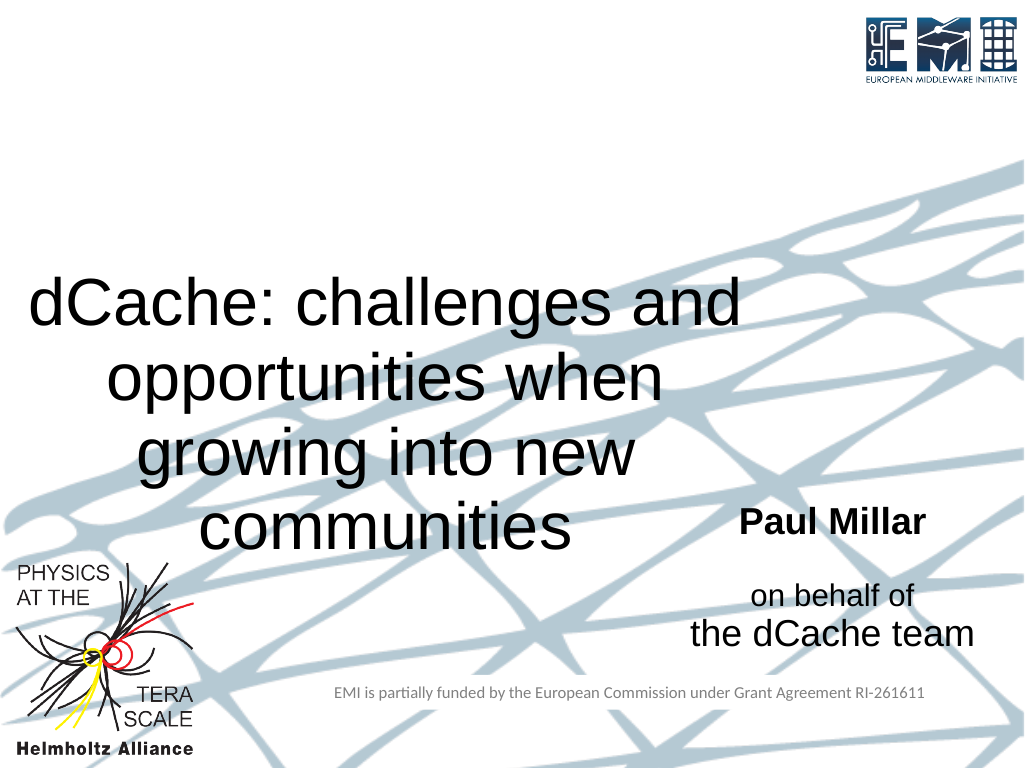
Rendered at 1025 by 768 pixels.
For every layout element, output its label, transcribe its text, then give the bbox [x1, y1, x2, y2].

subtitle dCache: challenges and opportunities when growing into new communities [0, 150, 772, 680]
picture [0, 159, 1025, 768]
picture [866, 17, 1017, 83]
text_box Paul Millar on behalf of the dCache team [669, 493, 996, 662]
